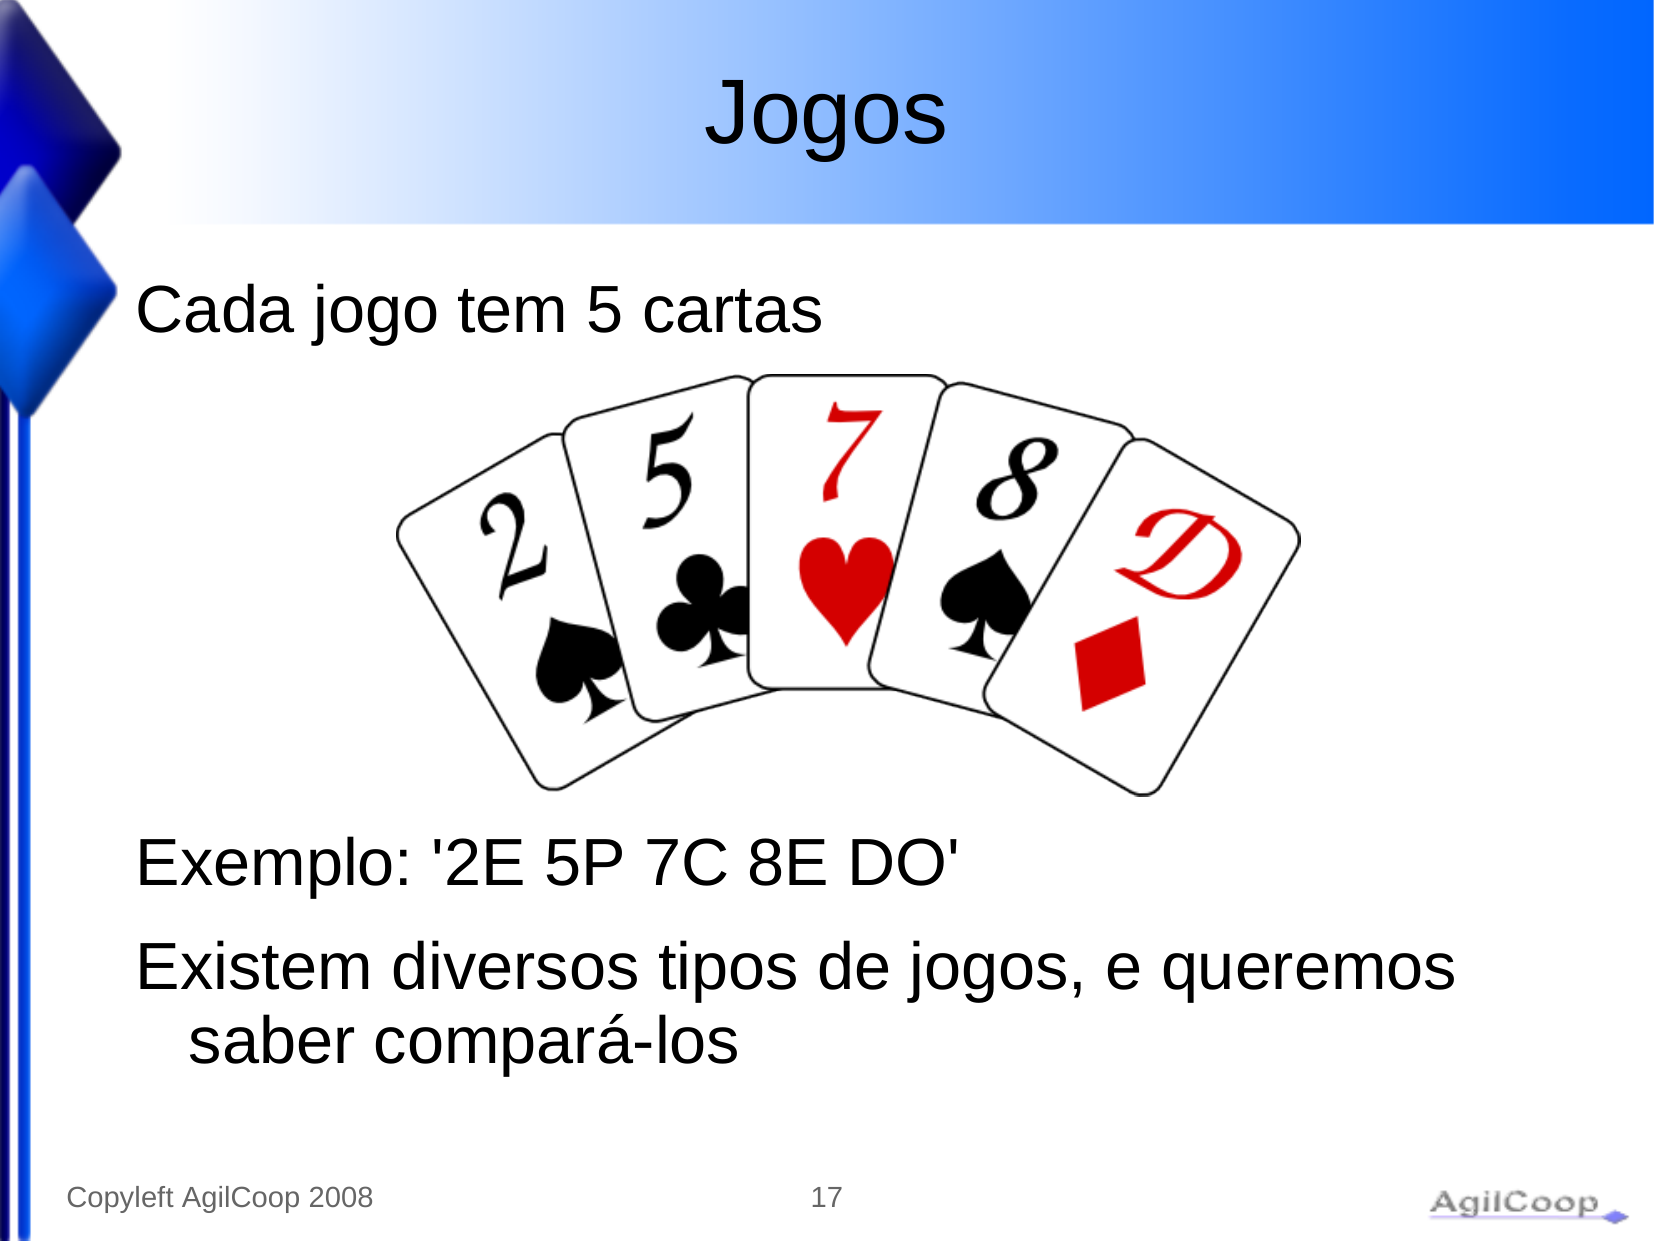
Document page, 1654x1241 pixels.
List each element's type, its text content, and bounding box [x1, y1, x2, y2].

title Jogos [82, 15, 1571, 208]
picture [0, 0, 1654, 1241]
list Cada jogo tem 5 cartas Exemplo: '2E 5P 7C 8E DO' Existem diversos tipos de jogos, e queremos saber compará-los [118, 271, 1607, 1108]
